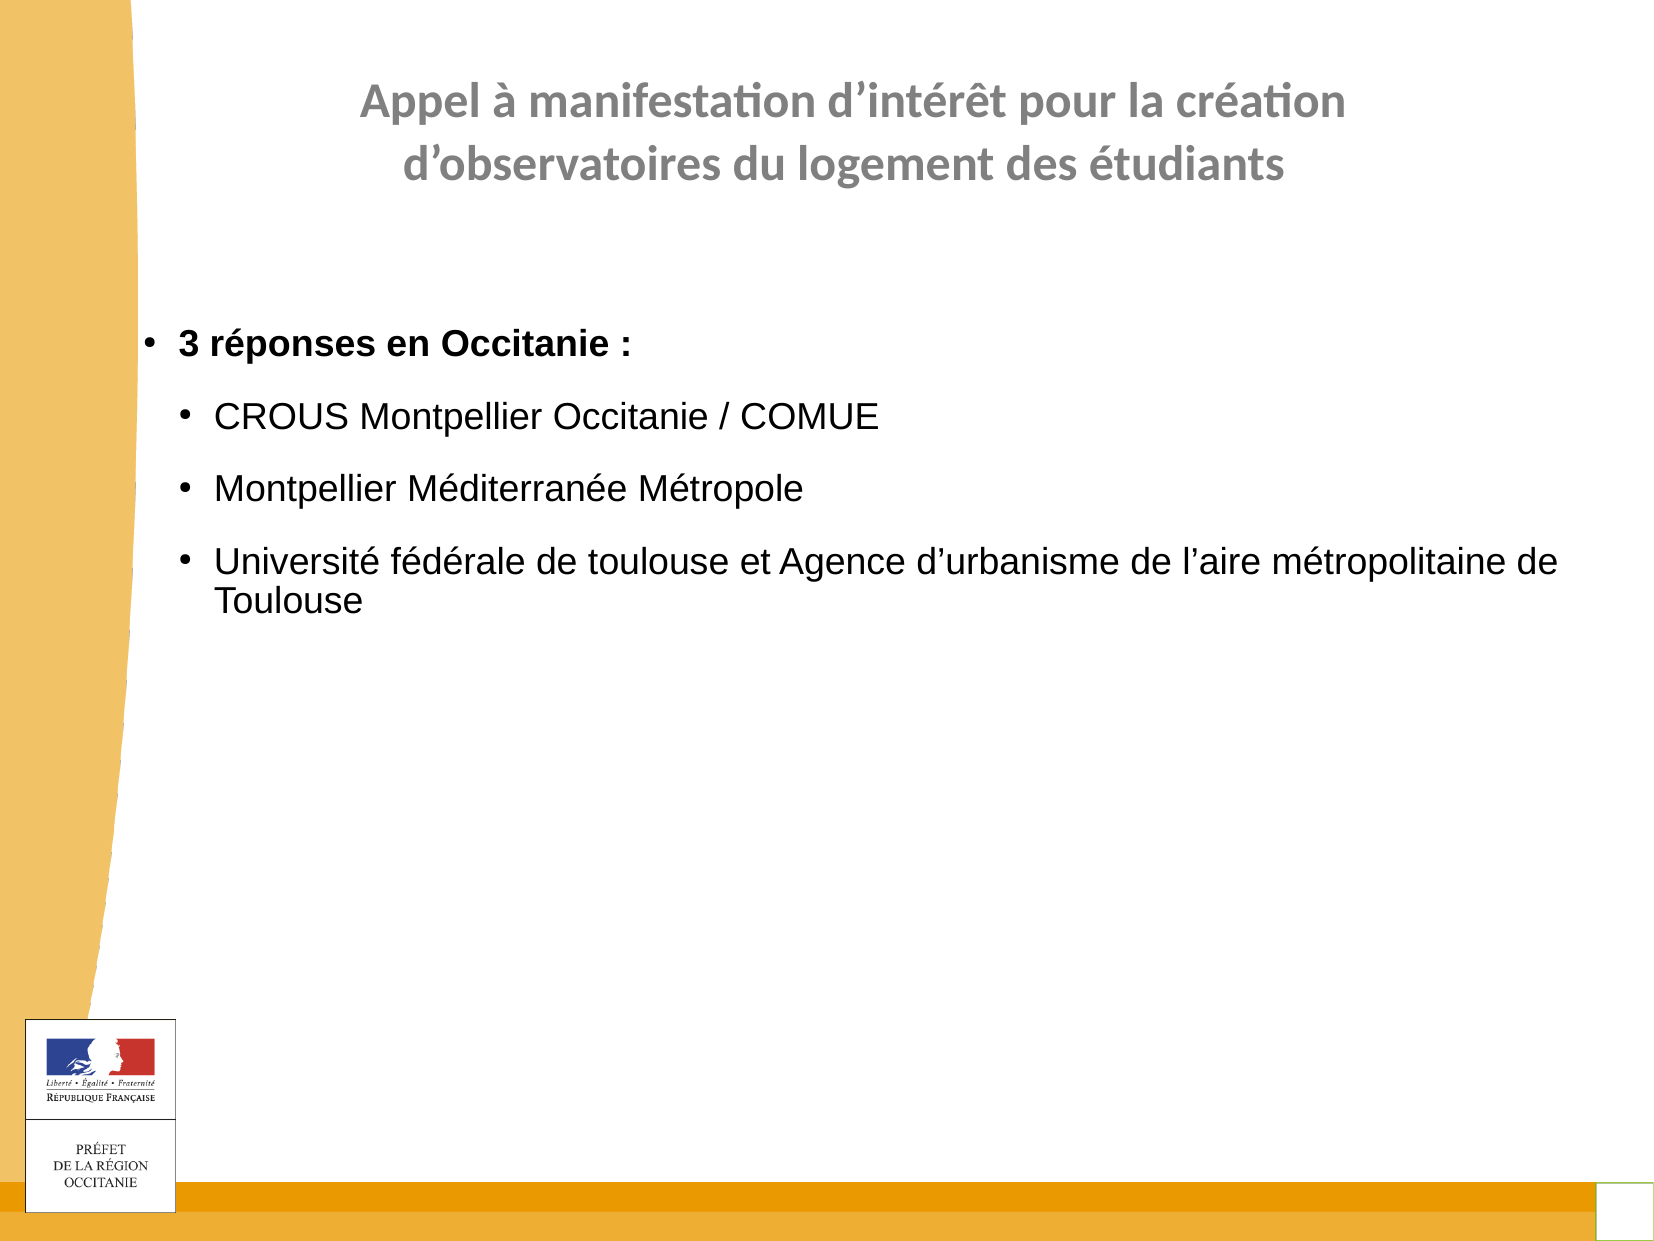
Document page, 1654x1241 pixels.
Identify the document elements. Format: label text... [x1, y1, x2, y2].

subtitle 3 réponses en Occitanie : CROUS Montpellier Occitanie / COMUE Montpellier Méditerranée Métropole Université fédérale de toulouse et Agence d’urbanisme de l’aire métropolitaine de Toulouse [143, 288, 1632, 732]
picture [0, 0, 1654, 1241]
title Appel à manifestation d’intérêt pour la création d’observatoires du logement des étudiants [134, 34, 1548, 242]
